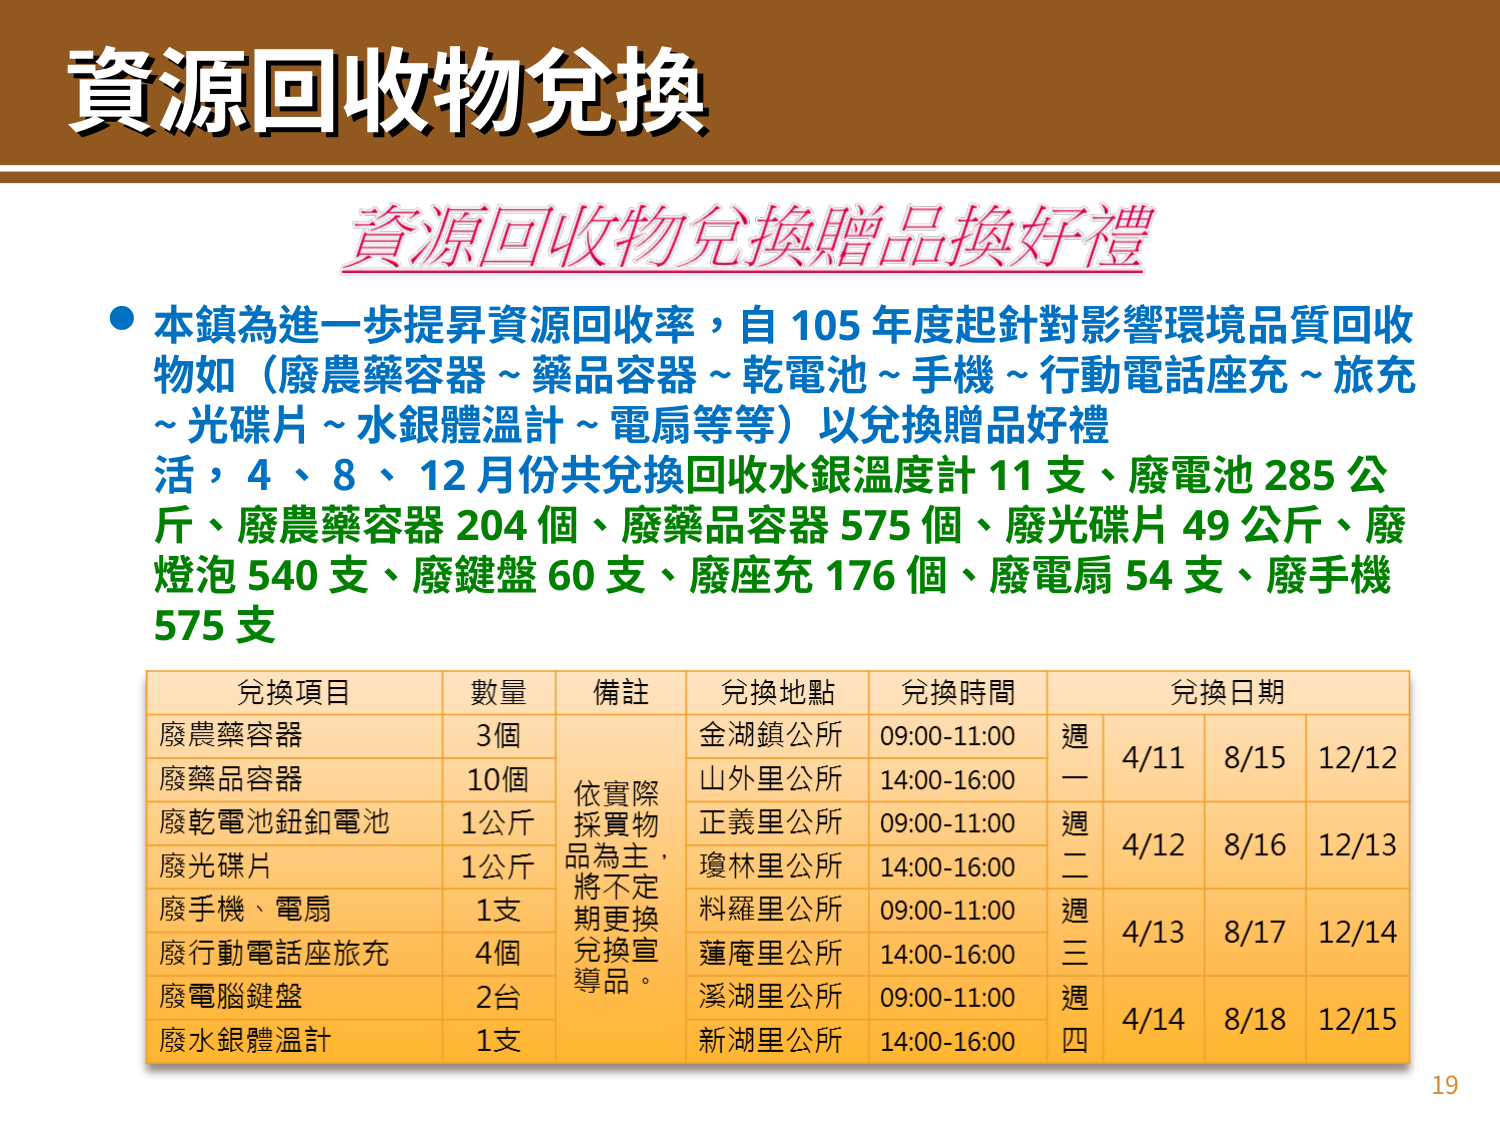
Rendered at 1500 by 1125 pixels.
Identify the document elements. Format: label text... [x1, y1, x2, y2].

title 資源回收物兌換 [50, 19, 1476, 157]
list 本鎮為進一歩提昇資源回收率，自105年度起針對影響環境品質回收物如（廢農藥容器~藥品容器~乾電池~手機~行動電話座充~旅充~光碟片~水銀體溫計~電扇等等）以兌換贈品好禮活，4、8、12月份共兌換回收水銀溫度計11支、廢電池285公斤、廢農藥容器204個、廢藥品容器575個、廢光碟片49公斤、廢燈泡540支、廢鍵盤60支、廢座充176個、廢電扇54支、廢手機 575支 [50, 290, 1433, 669]
picture [26, 184, 1460, 280]
picture [134, 665, 1422, 1084]
text_box <編號> [1350, 1061, 1475, 1103]
